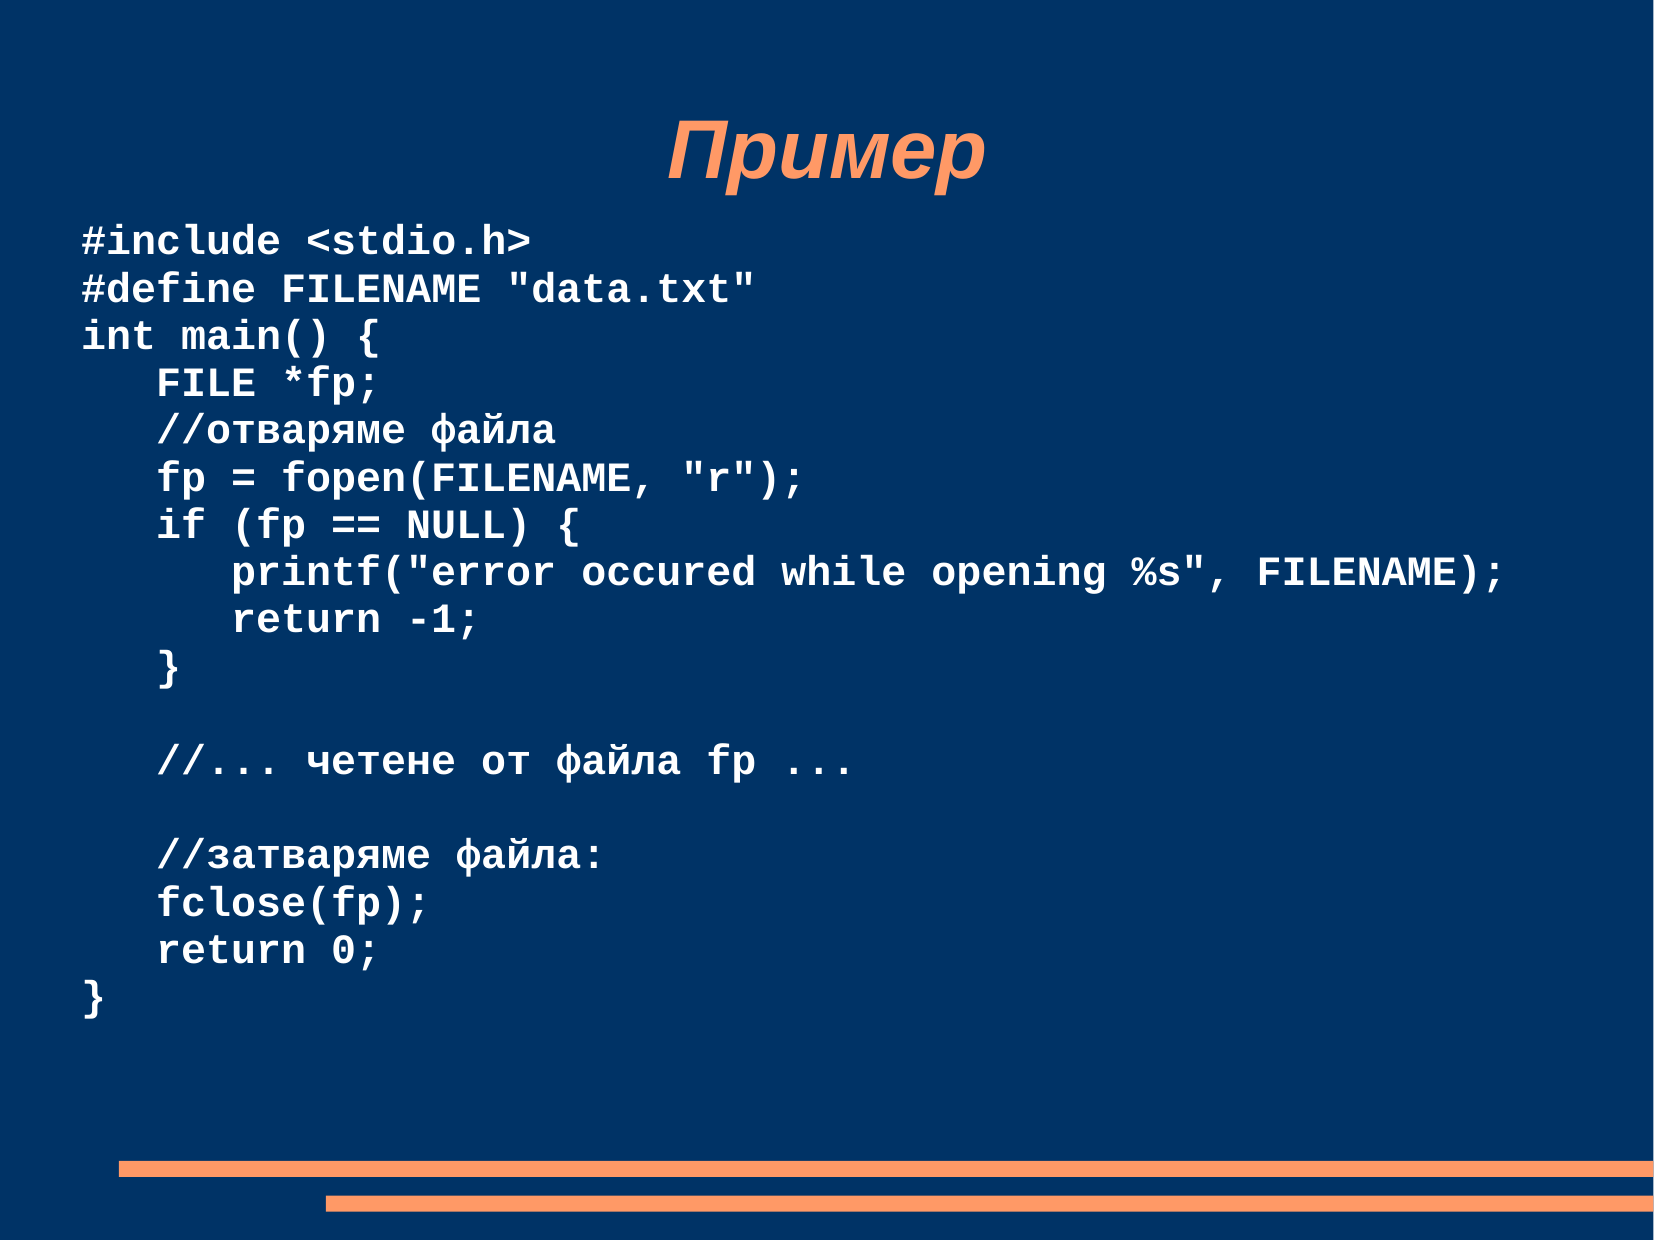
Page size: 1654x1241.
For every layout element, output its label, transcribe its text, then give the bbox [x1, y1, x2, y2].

text_box #include <stdio.h> #define FILENAME "data.txt" int main() { FILE *fp; //отваряме файла fp = fopen(FILENAME, "r"); if (fp == NULL) { printf("error occured while opening %s", FILENAME); return -1; } //... четене от файла fp ... //затваряме файла: fclose(fp); return 0; } [66, 212, 1654, 1040]
title Пример [121, 46, 1534, 212]
